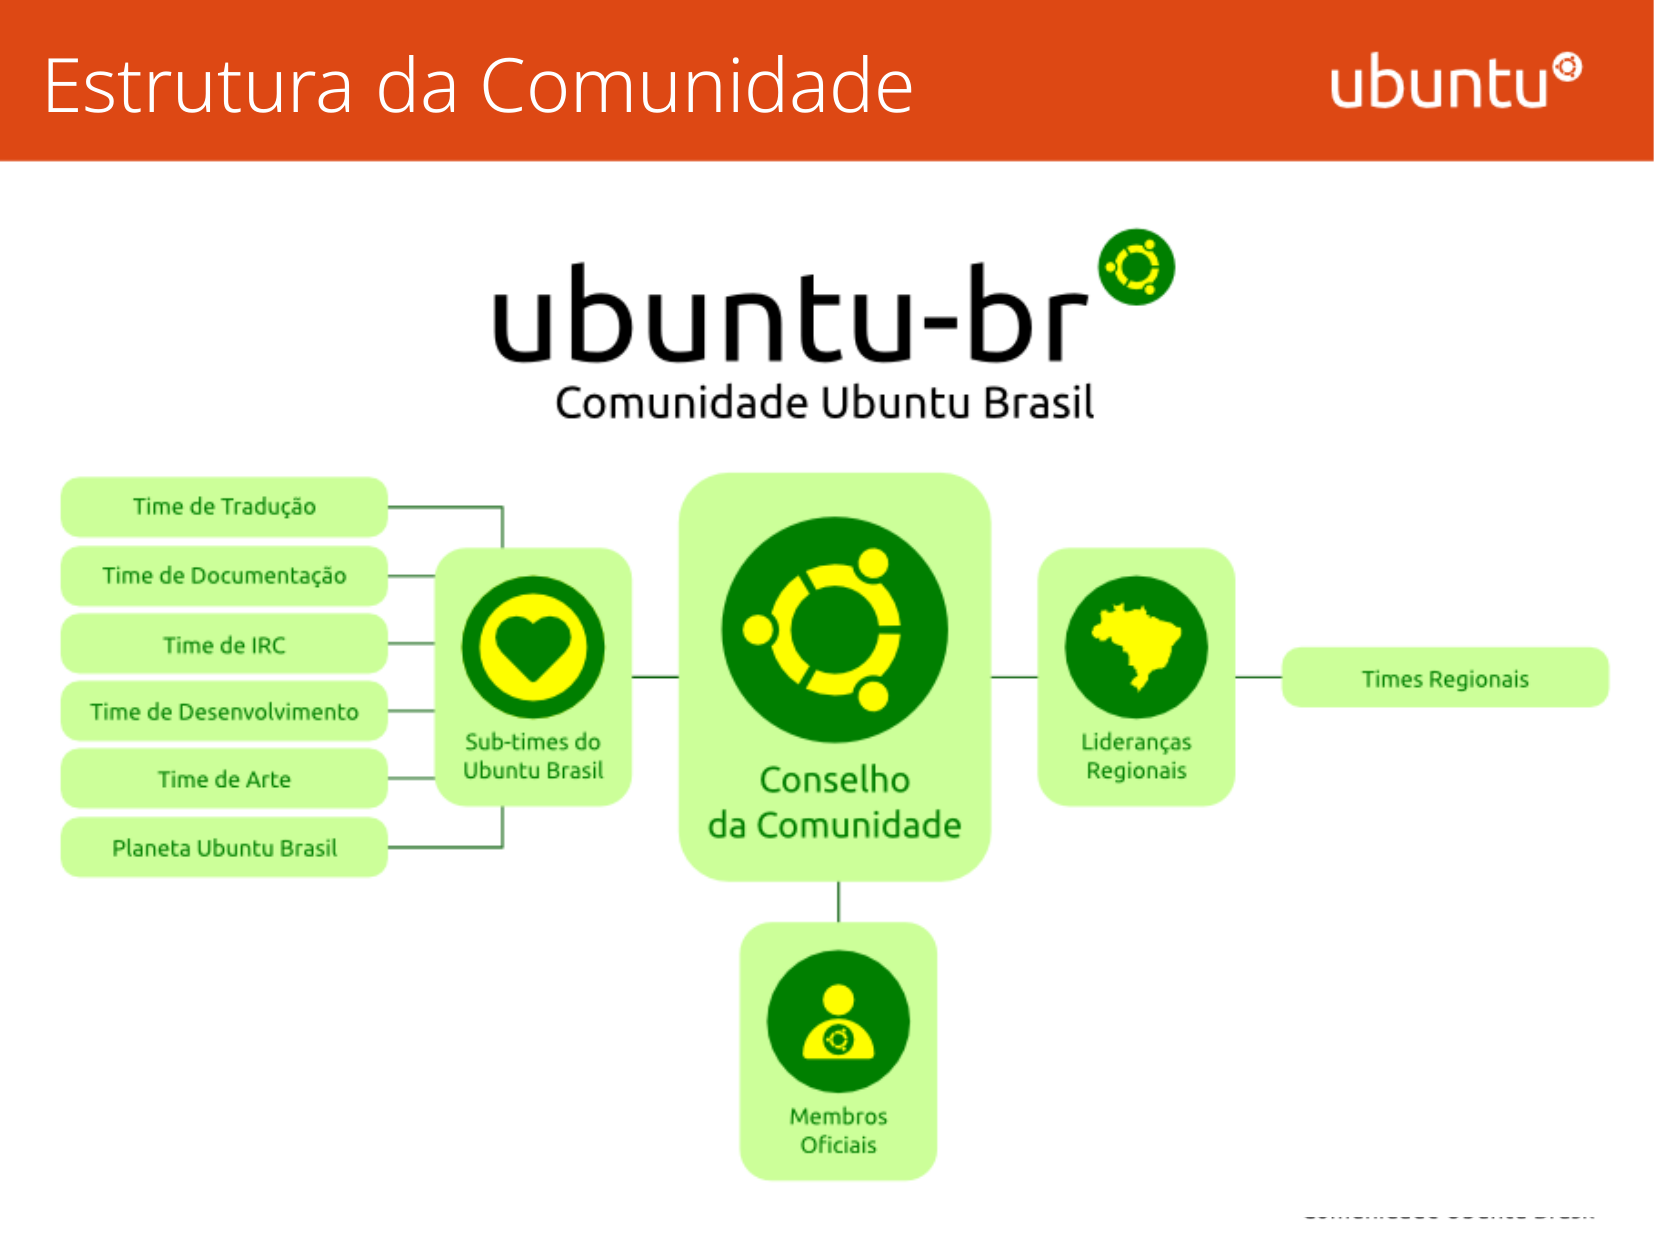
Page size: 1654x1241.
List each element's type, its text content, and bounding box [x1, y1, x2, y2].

picture [0, 0, 1654, 1241]
title Estrutura da Comunidade [41, 31, 1300, 136]
